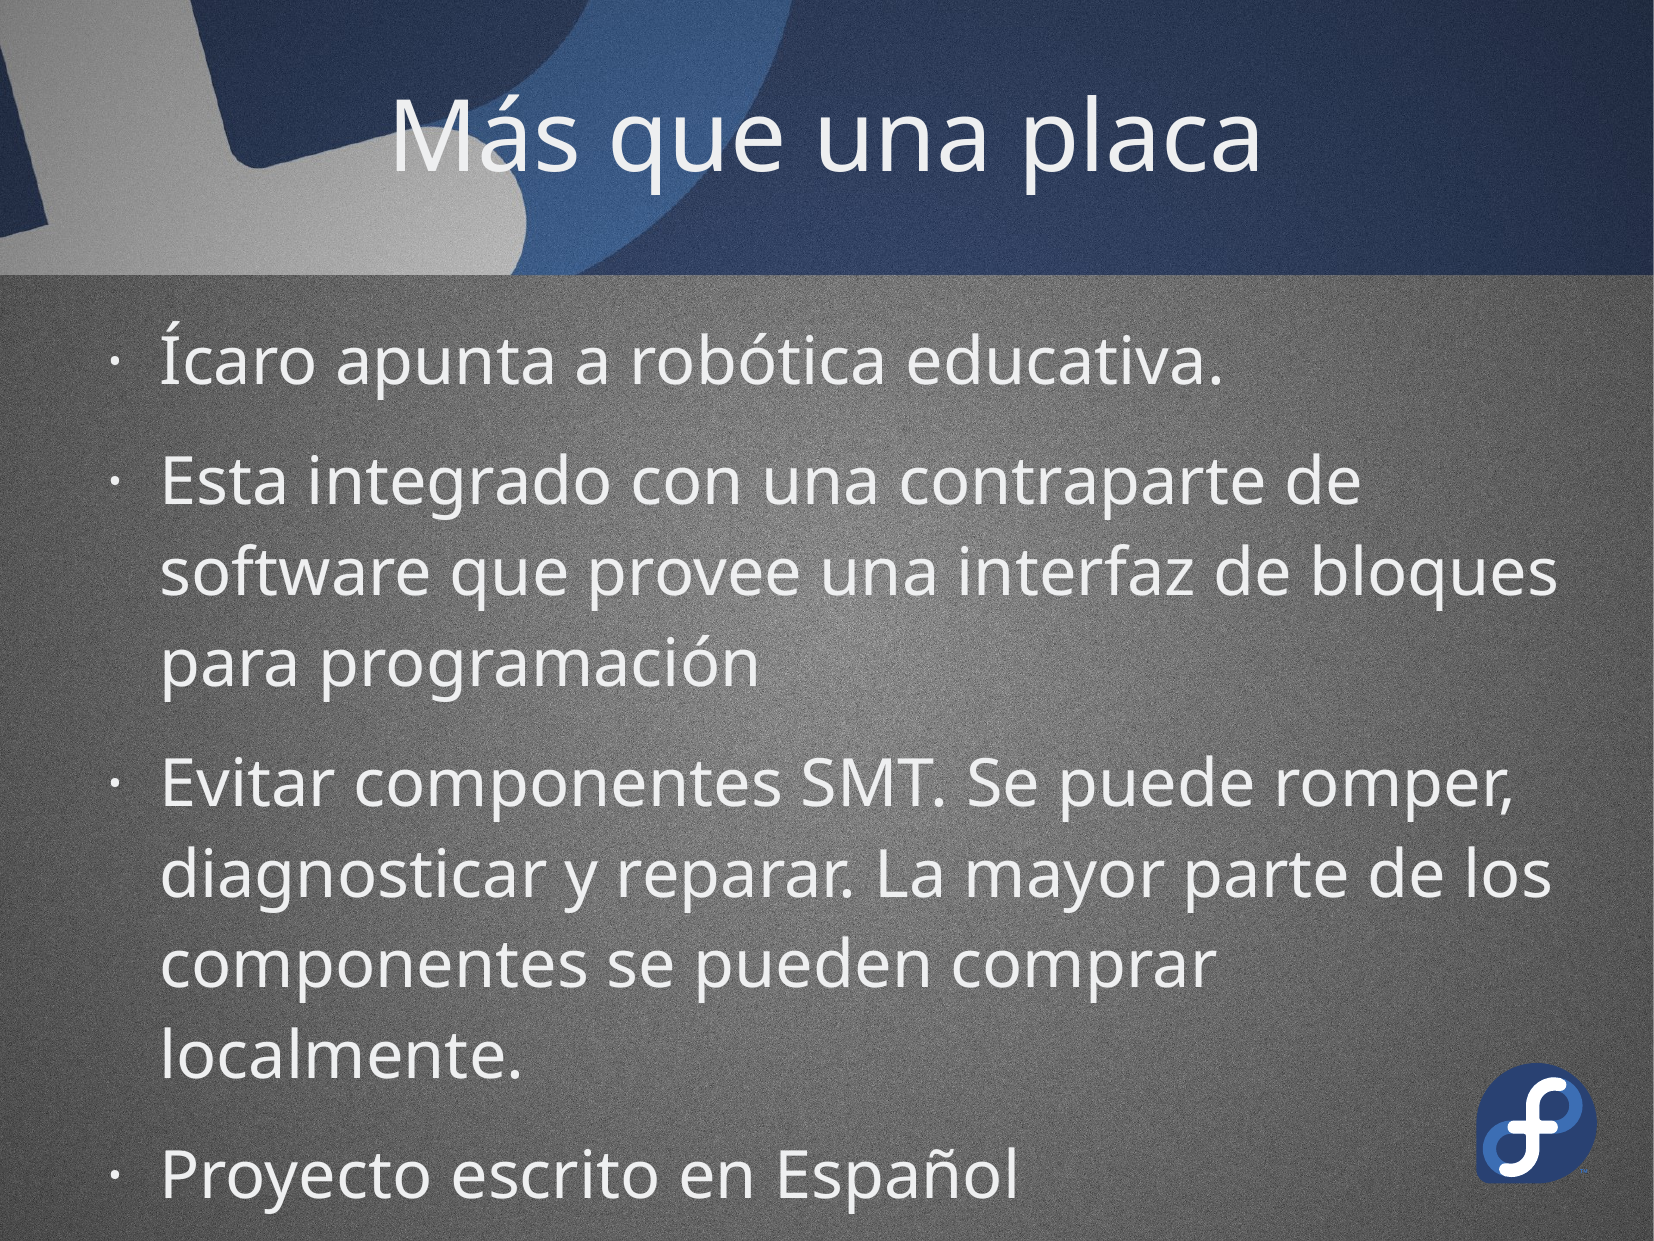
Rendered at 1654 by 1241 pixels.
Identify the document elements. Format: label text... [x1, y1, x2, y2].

picture [0, 0, 1654, 1241]
title Más que una placa [88, 29, 1565, 237]
list Ícaro apunta a robótica educativa. Esta integrado con una contraparte de software que provee una interfaz de bloques para programación Evitar componentes SMT. Se puede romper, diagnosticar y reparar. La mayor parte de los componentes se pueden comprar localmente. Proyecto escrito en Español 100% Fedora [88, 312, 1565, 1209]
